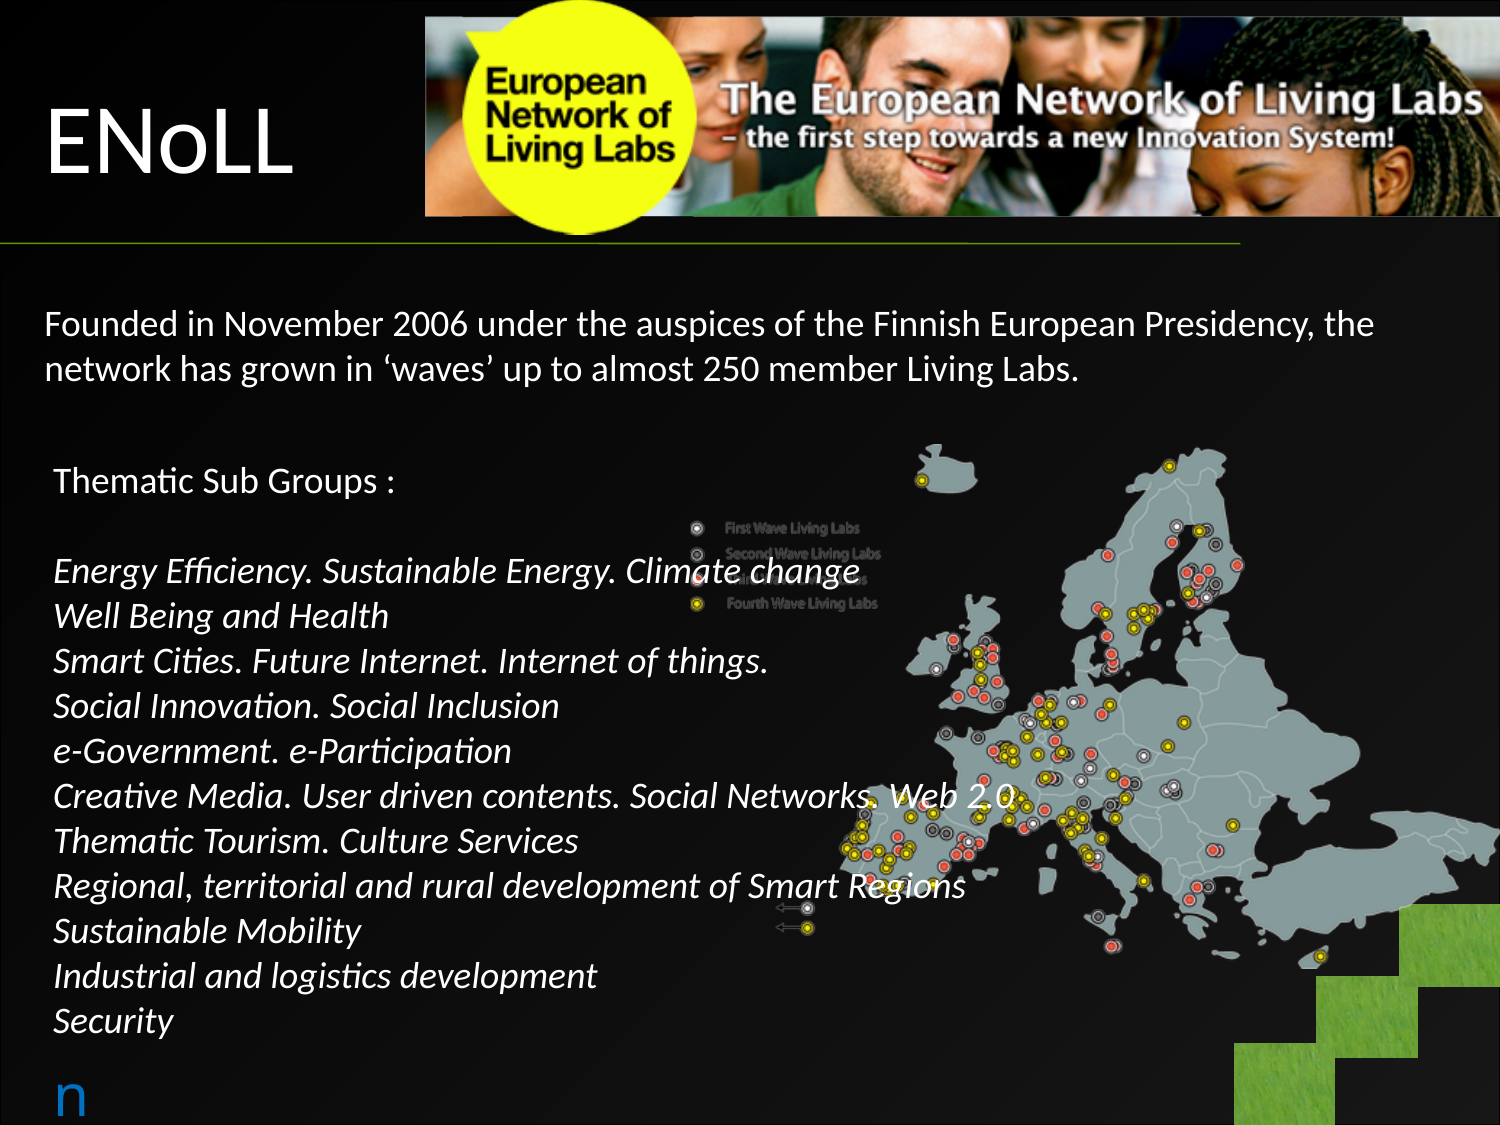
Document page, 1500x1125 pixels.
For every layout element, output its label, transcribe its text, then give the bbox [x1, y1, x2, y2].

text_box Founded in November 2006 under the auspices of the Finnish European Presidency, the network has grown in ‘waves’ up to almost 250 member Living Labs. [29, 291, 1400, 396]
picture [690, 444, 1500, 969]
picture [425, 0, 1500, 235]
text_box ENoLL [29, 66, 425, 201]
text_box Thematic Sub Groups : Energy Efficiency. Sustainable Energy. Climate change Well Being and Health Smart Cities. Future Internet. Internet of things. Social Innovation. Social Inclusion e-Government. e-Participation Creative Media. User driven contents. Social Networks. Web 2.0 Thematic Tourism. Culture Services Regional, territorial and rural development of Smart Regions Sustainable Mobility Industrial and logistics development Security [53, 456, 1412, 1035]
